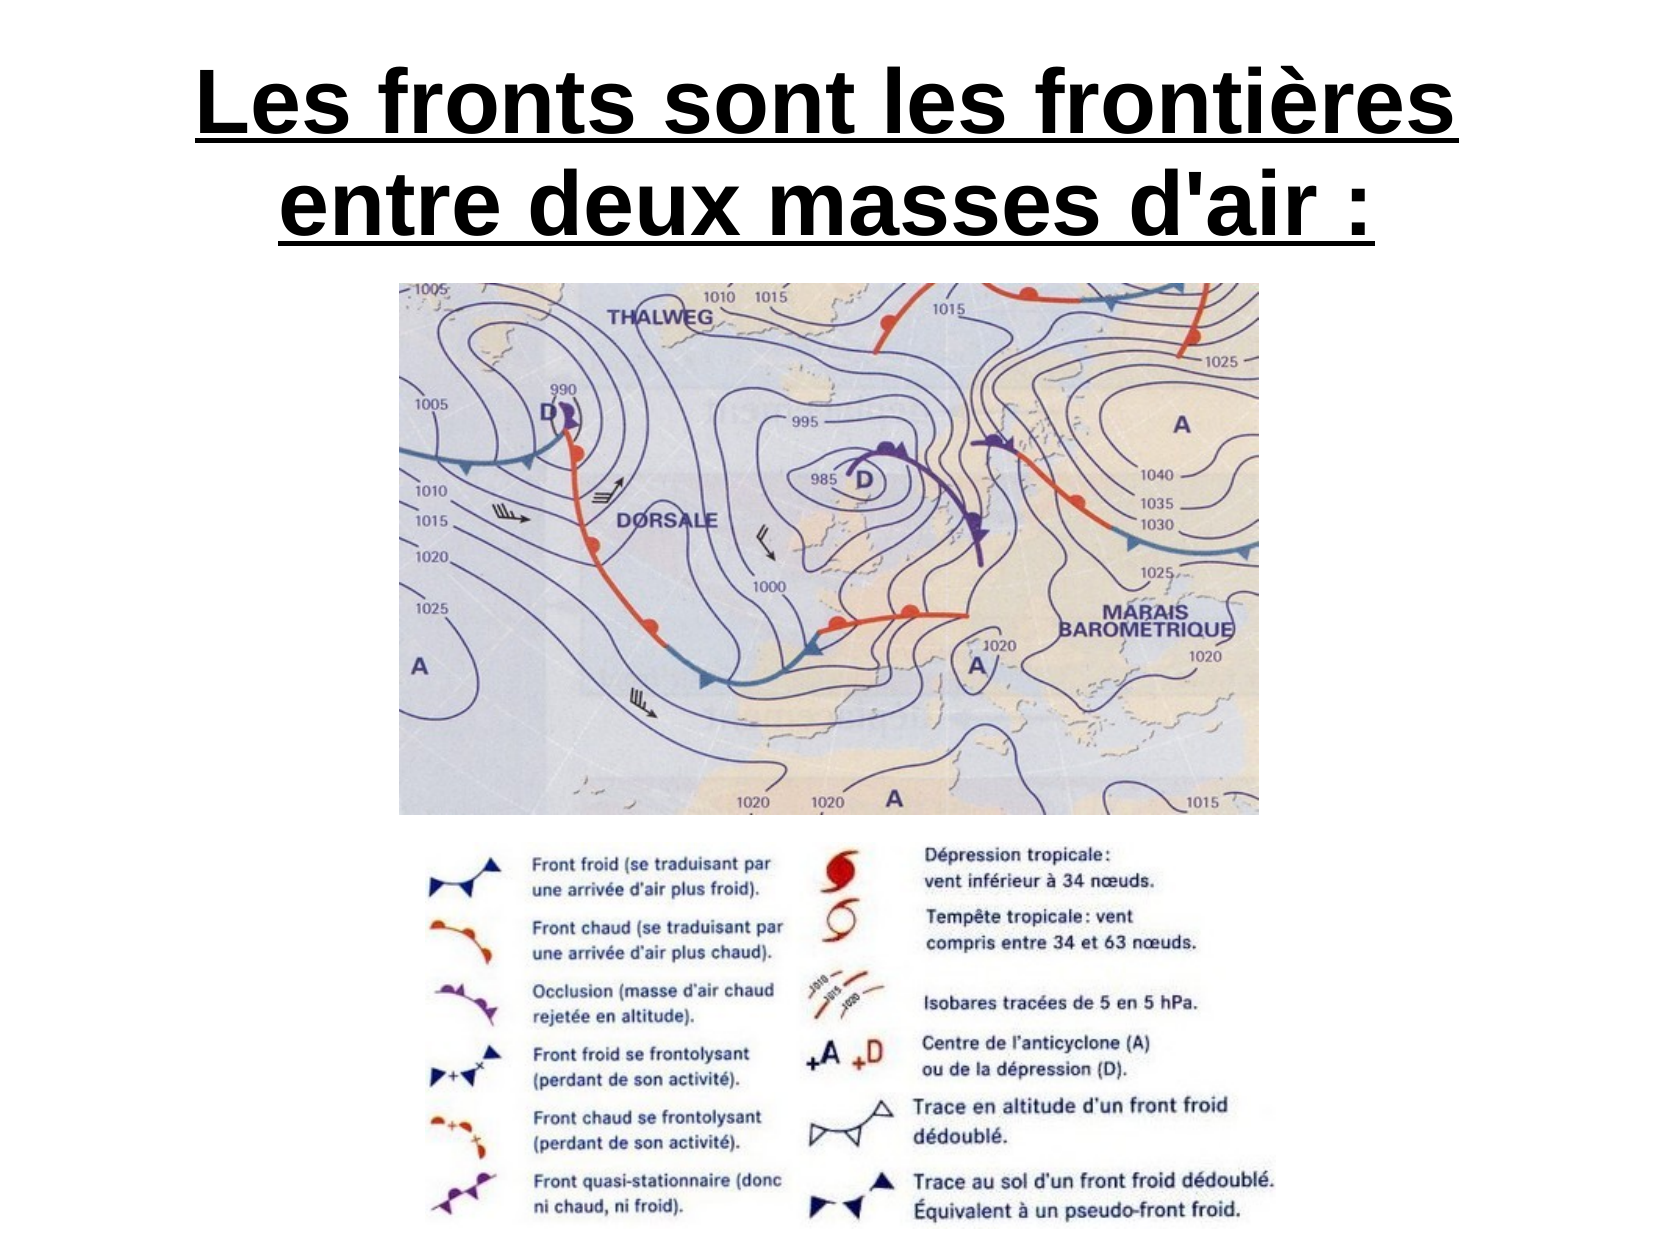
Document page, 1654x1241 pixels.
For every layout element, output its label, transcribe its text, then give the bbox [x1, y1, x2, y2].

picture [399, 283, 1259, 815]
title Les fronts sont les frontières entre deux masses d'air : [82, 49, 1571, 257]
picture [425, 842, 1276, 1229]
